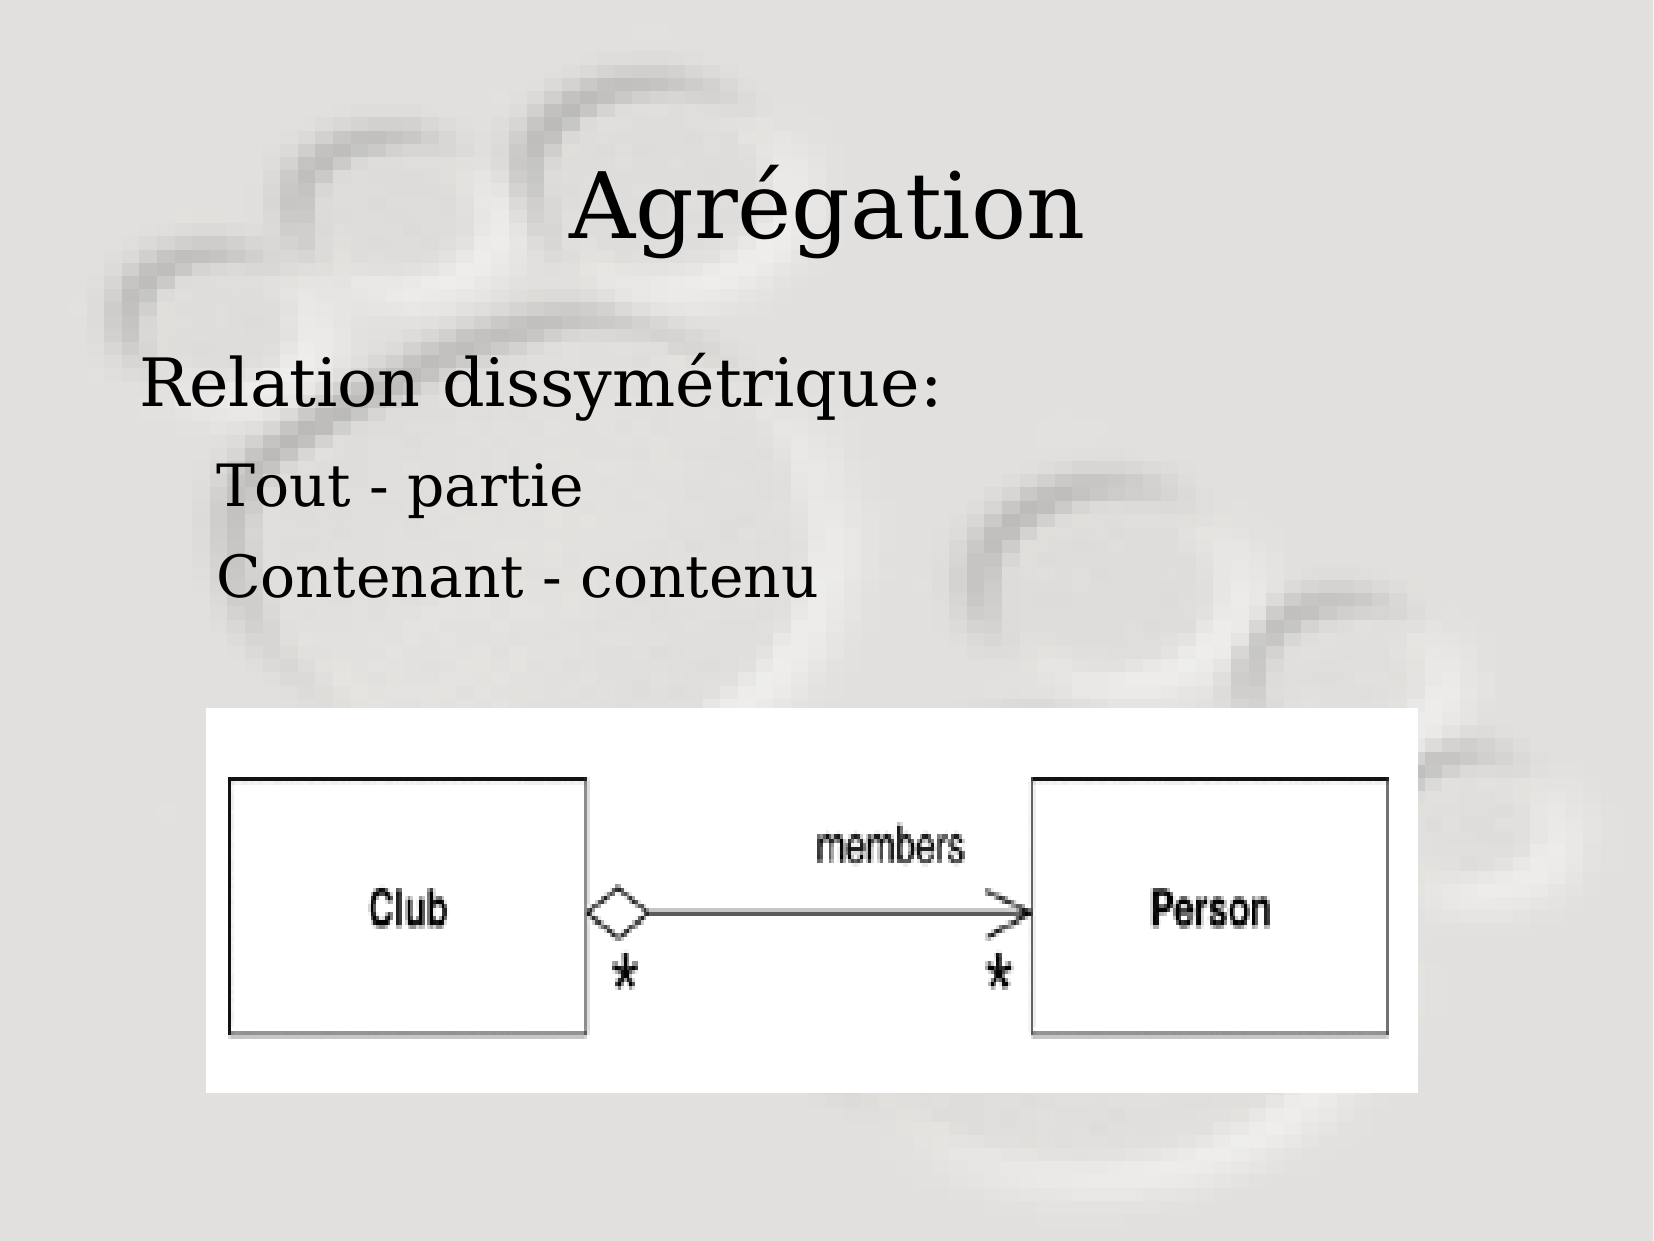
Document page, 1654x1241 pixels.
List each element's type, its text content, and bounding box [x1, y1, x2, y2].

list Relation dissymétrique: Tout - partie Contenant - contenu [121, 344, 1534, 1127]
title Agrégation [121, 102, 1534, 311]
picture [0, 0, 1654, 1241]
